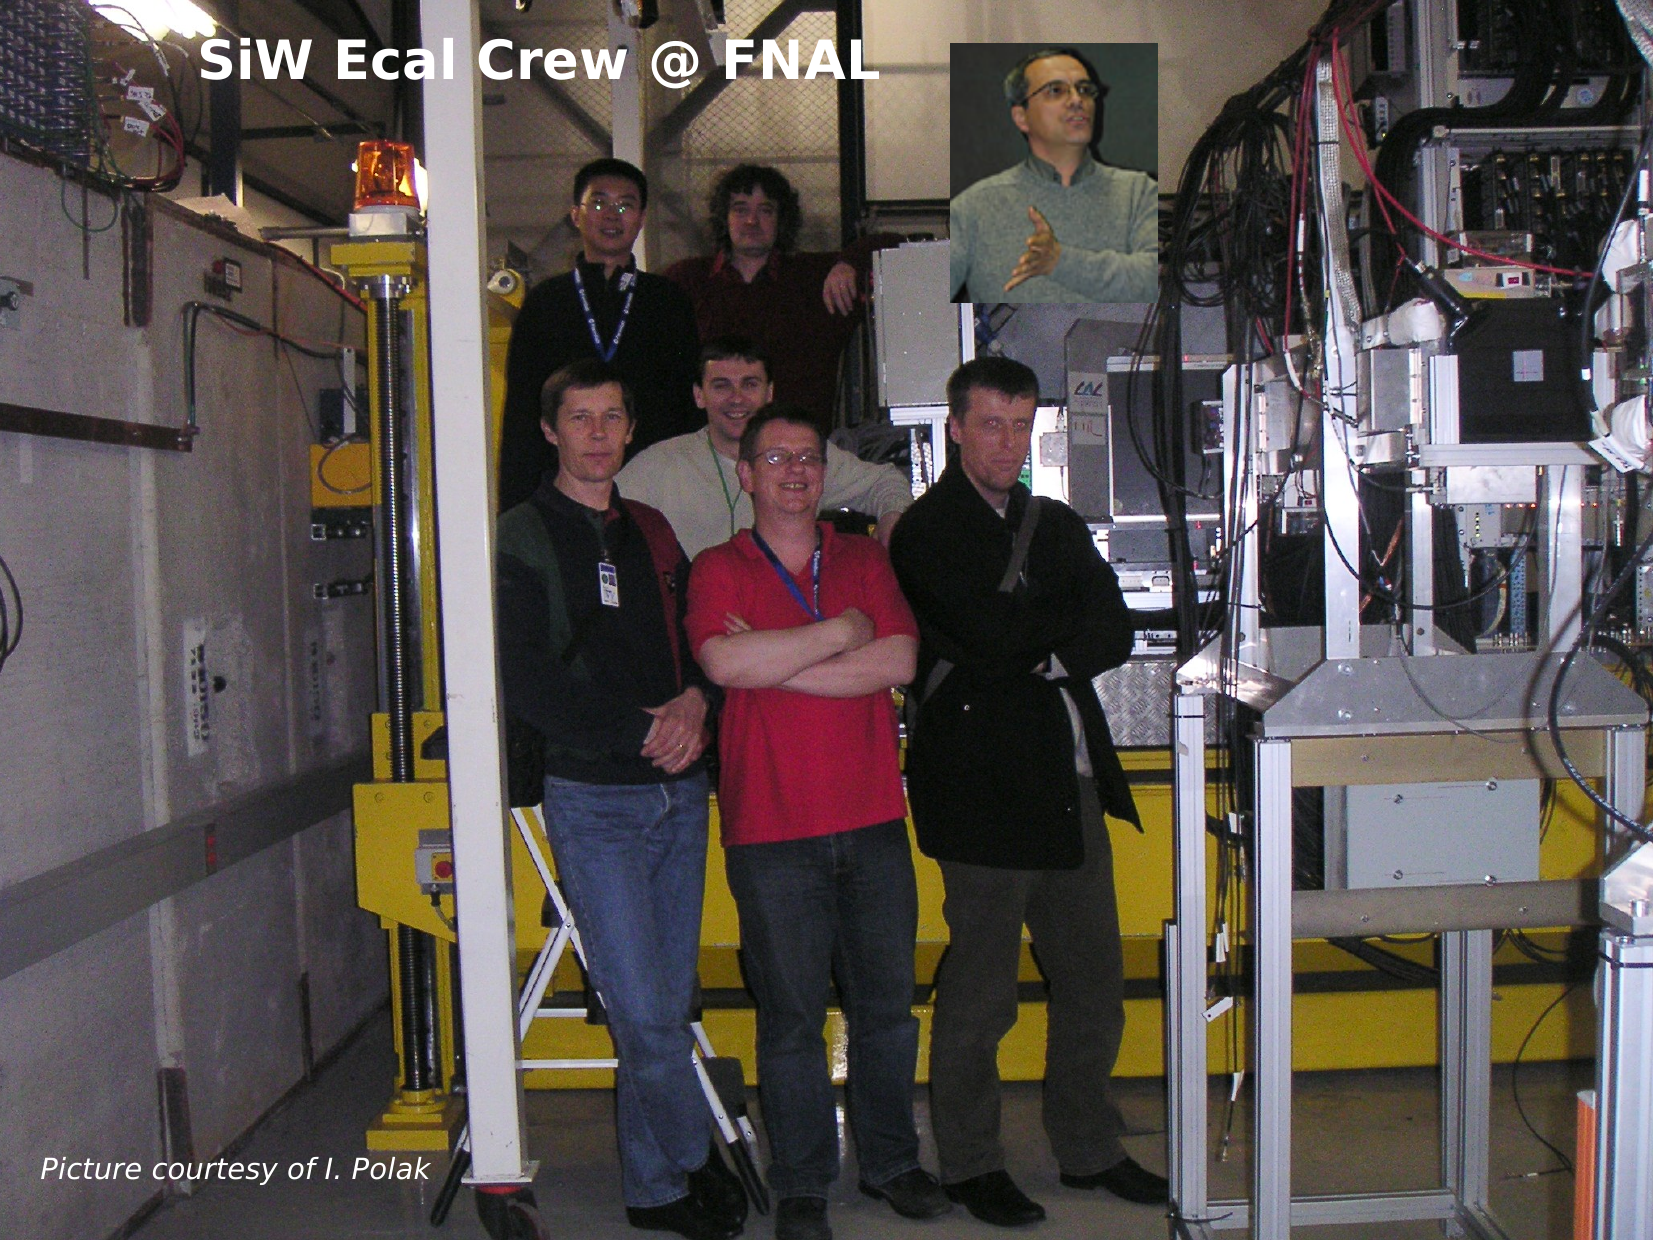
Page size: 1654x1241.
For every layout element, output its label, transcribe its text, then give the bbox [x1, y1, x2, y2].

text_box SiW Ecal Crew @ FNAL [182, 21, 897, 100]
text_box Picture courtesy of I. Polak [25, 1144, 445, 1194]
picture [0, 0, 1653, 1241]
